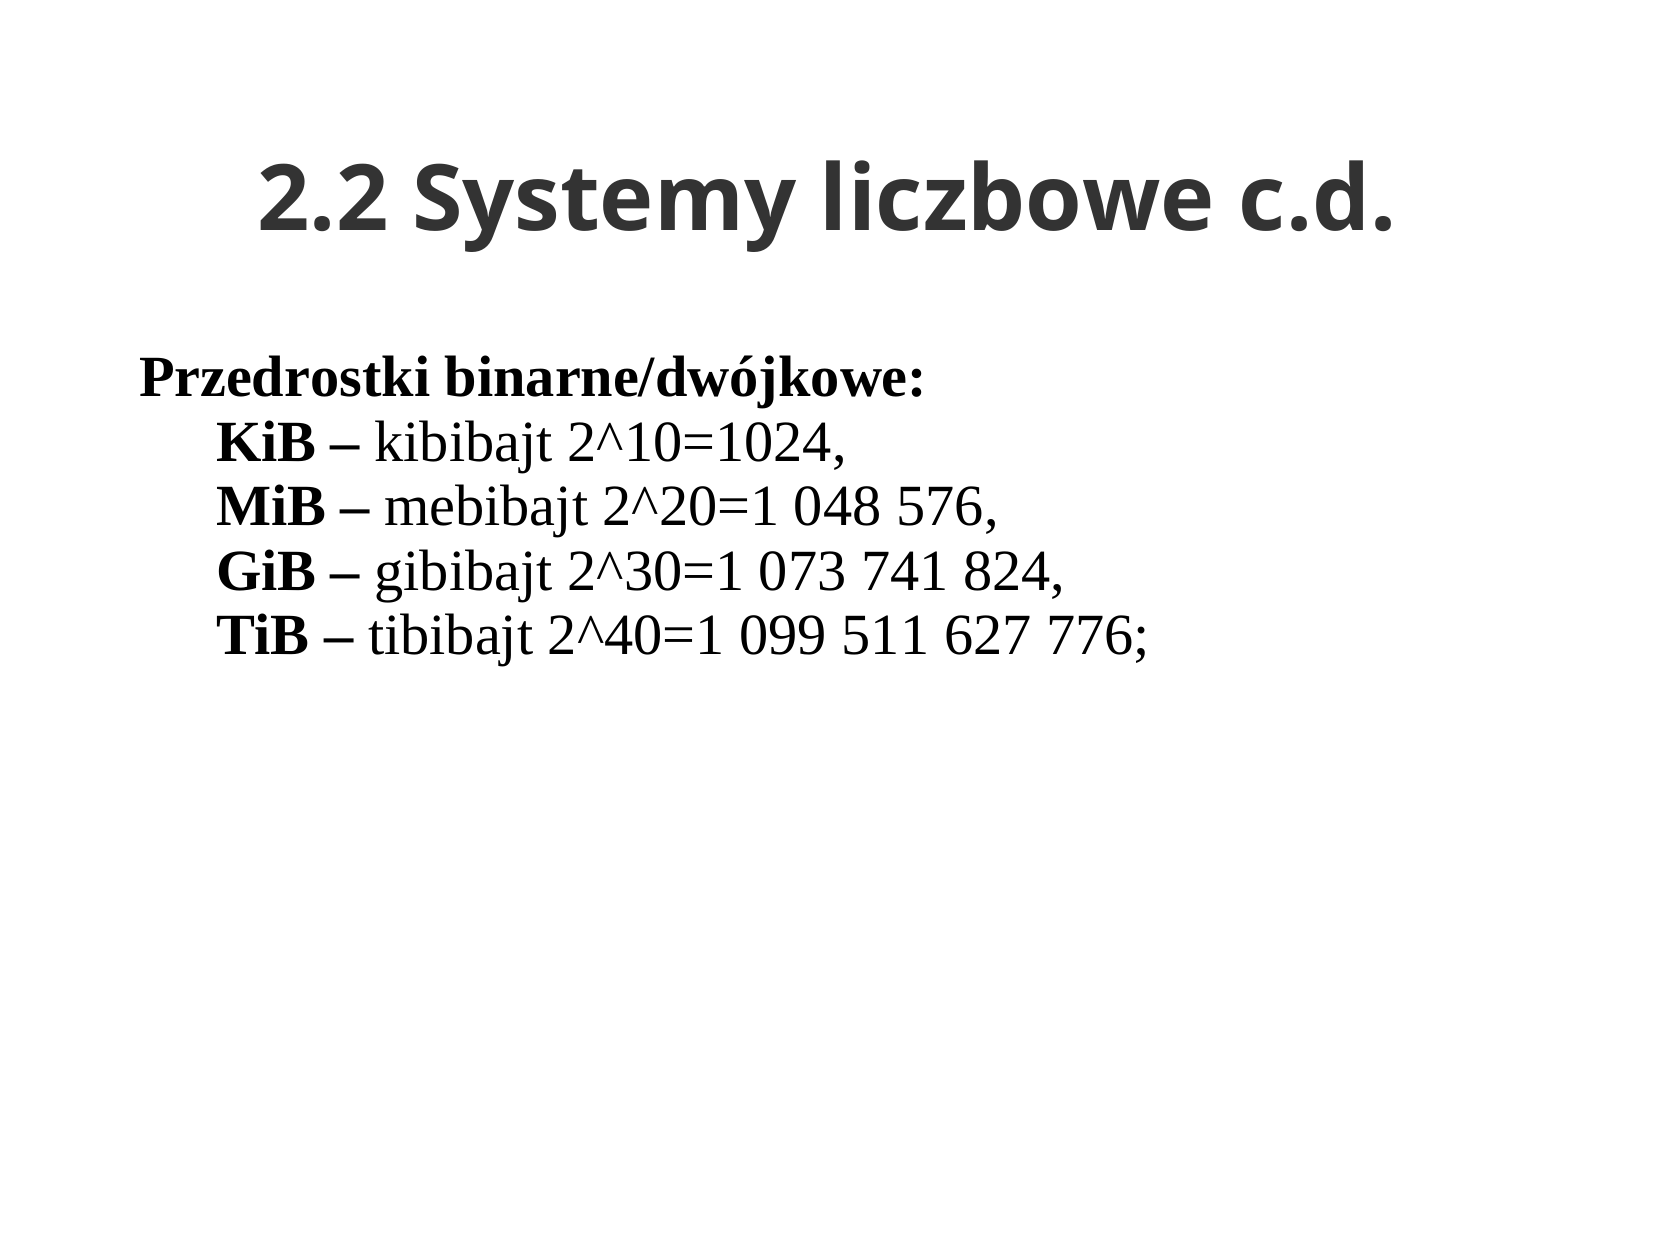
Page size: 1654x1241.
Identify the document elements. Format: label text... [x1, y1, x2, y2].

list Przedrostki binarne/dwójkowe: KiB – kibibajt 2^10=1024, MiB – mebibajt 2^20=1 048 576, GiB – gibibajt 2^30=1 073 741 824, TiB – tibibajt 2^40=1 099 511 627 776; [121, 344, 1534, 1127]
title 2.2 Systemy liczbowe c.d. [121, 91, 1534, 299]
